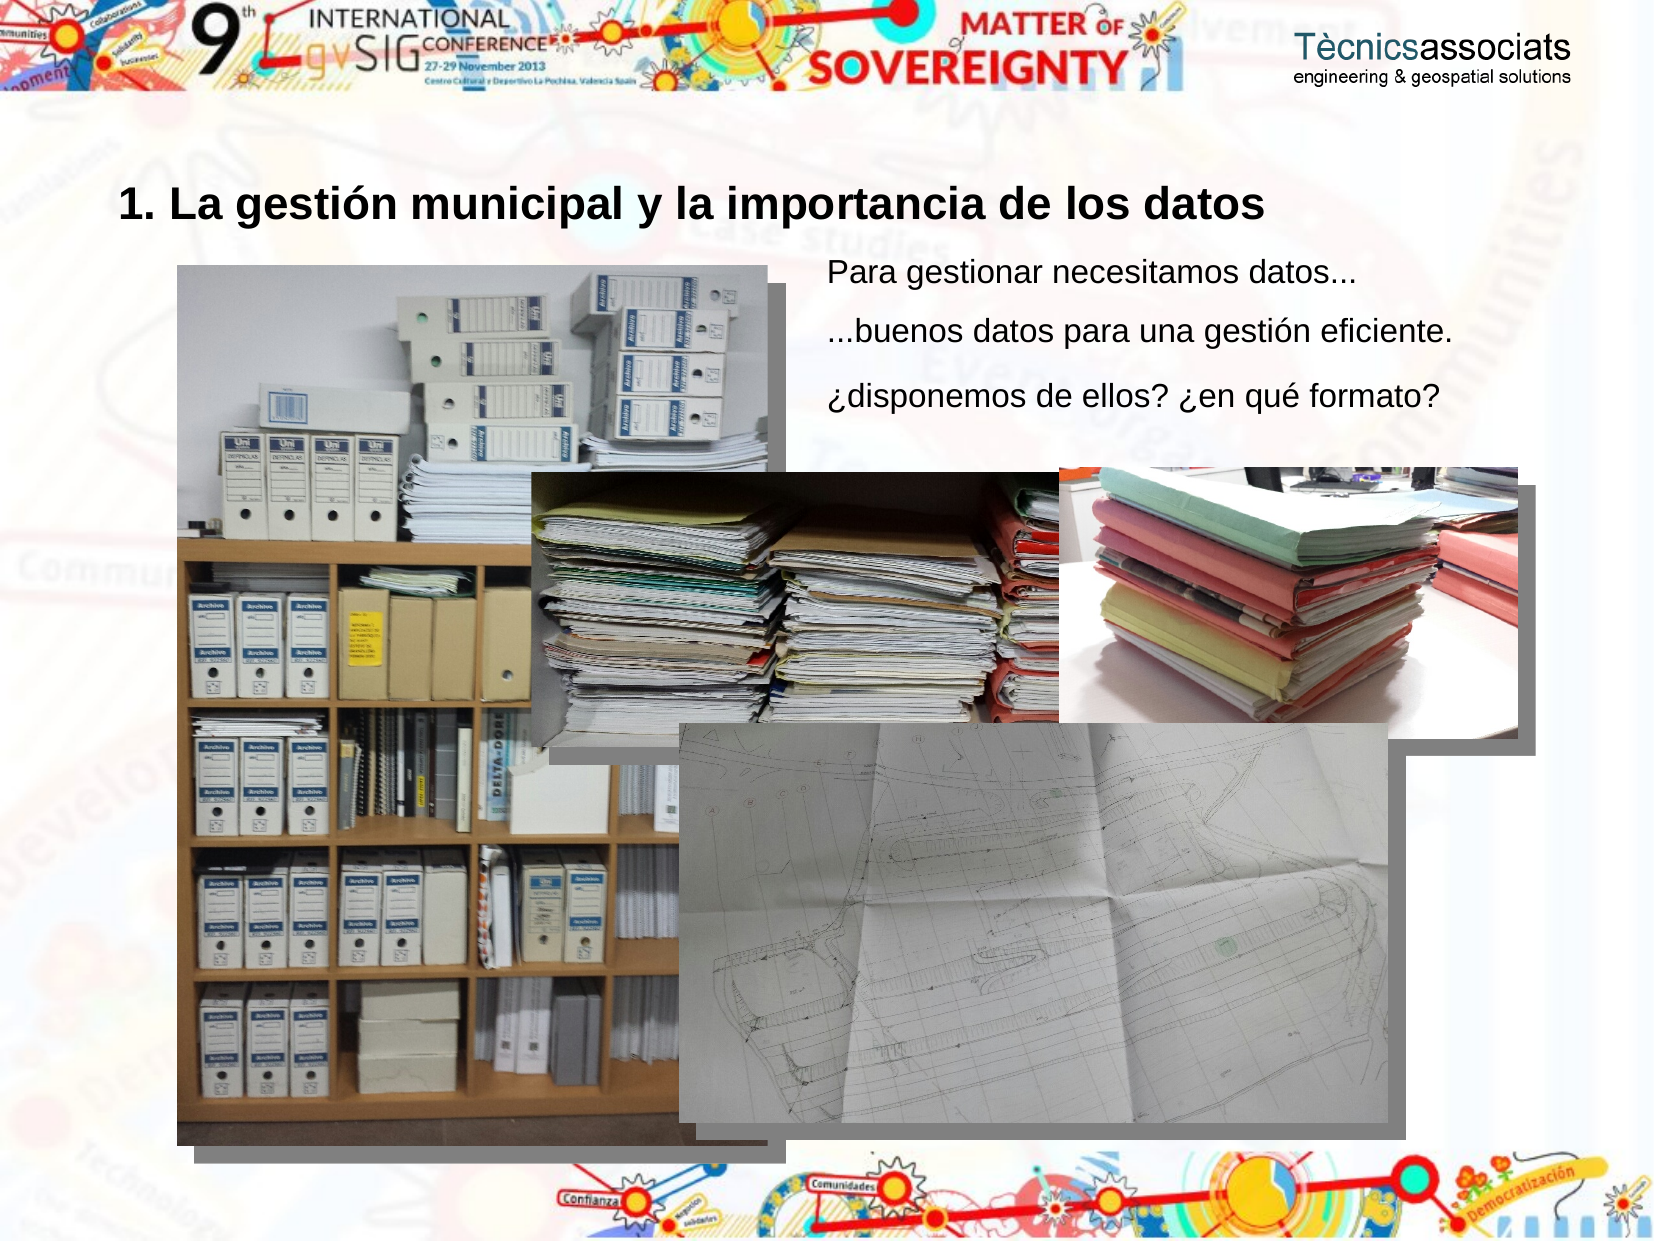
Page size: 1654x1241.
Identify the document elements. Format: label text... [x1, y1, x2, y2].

picture [0, 0, 1654, 1241]
text_box ...buenos datos para una gestión eficiente. [826, 307, 1536, 355]
text_box ¿disponemos de ellos? ¿en qué formato? [826, 372, 1536, 420]
text_box Para gestionar necesitamos datos... [826, 247, 1536, 296]
text_box 1. La gestión municipal y la importancia de los datos [118, 177, 1300, 230]
